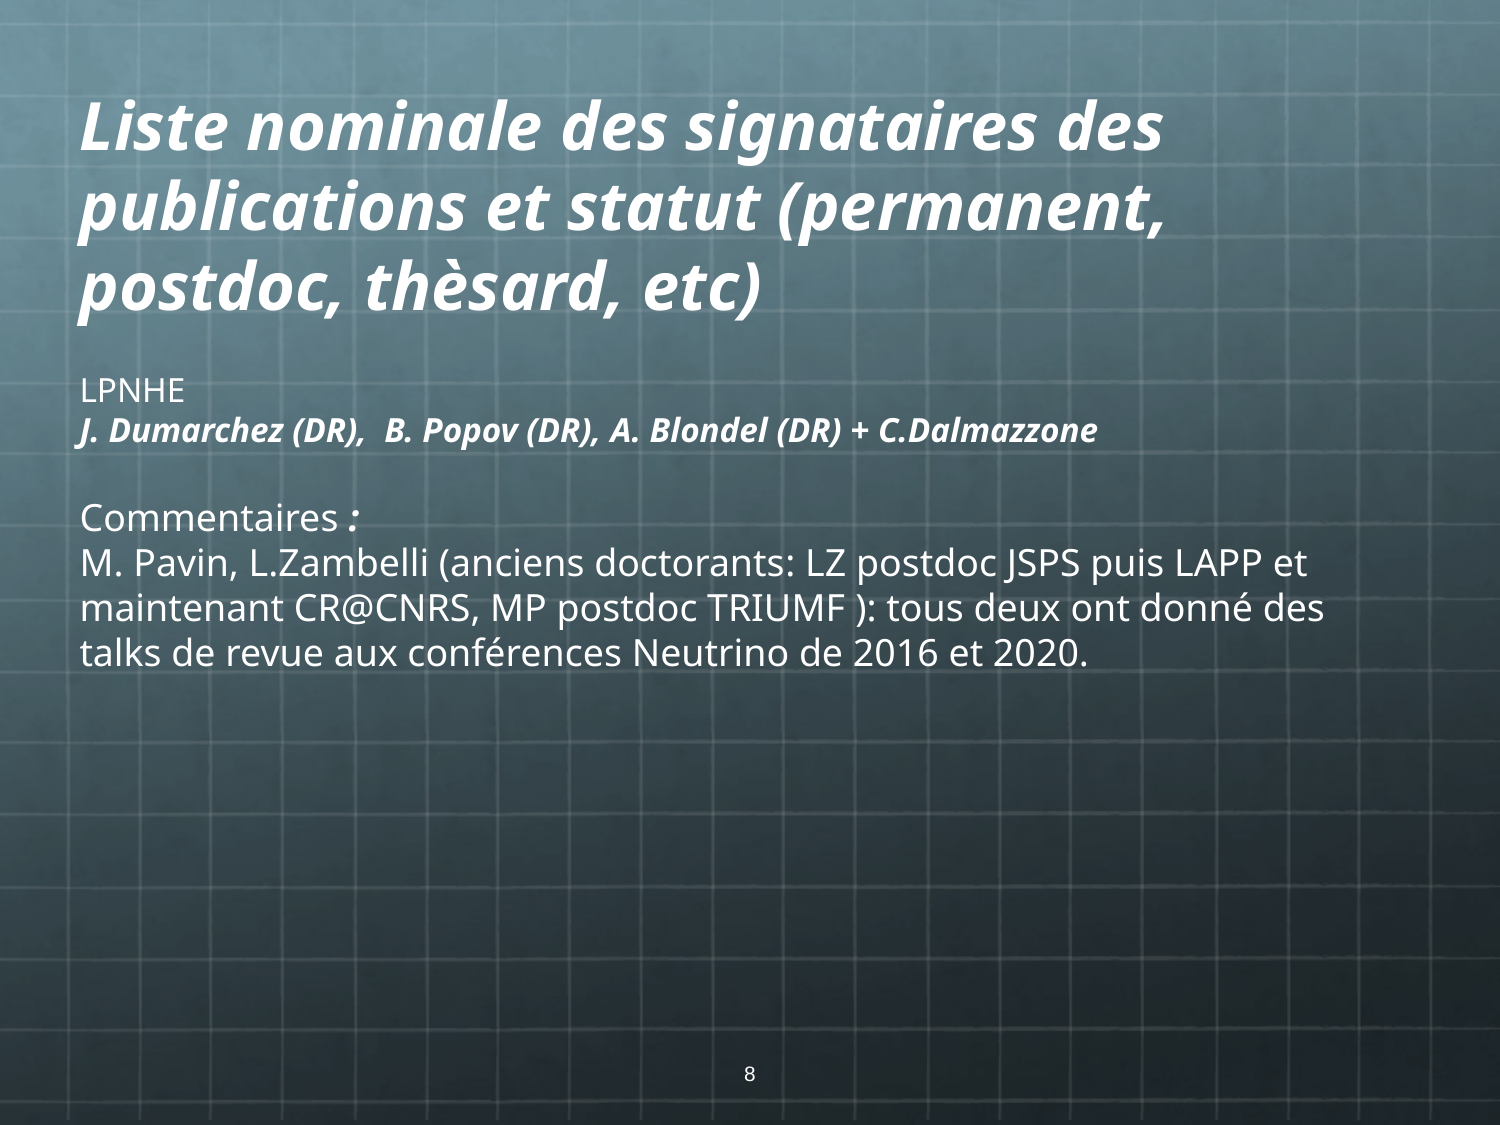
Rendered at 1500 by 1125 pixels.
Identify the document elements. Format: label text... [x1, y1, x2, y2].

text_box Liste nominale des signataires des publications et statut (permanent, postdoc, thèsard, etc) LPNHE J. Dumarchez (DR), B. Popov (DR), A. Blondel (DR) + C.Dalmazzone Commentaires : M. Pavin, L.Zambelli (anciens doctorants: LZ postdoc JSPS puis LAPP et maintenant CR@CNRS, MP postdoc TRIUMF ): tous deux ont donné des talks de revue aux conférences Neutrino de 2016 et 2020. [64, 50, 1415, 988]
picture [0, 0, 1500, 1125]
text_box <number> [687, 1042, 813, 1103]
